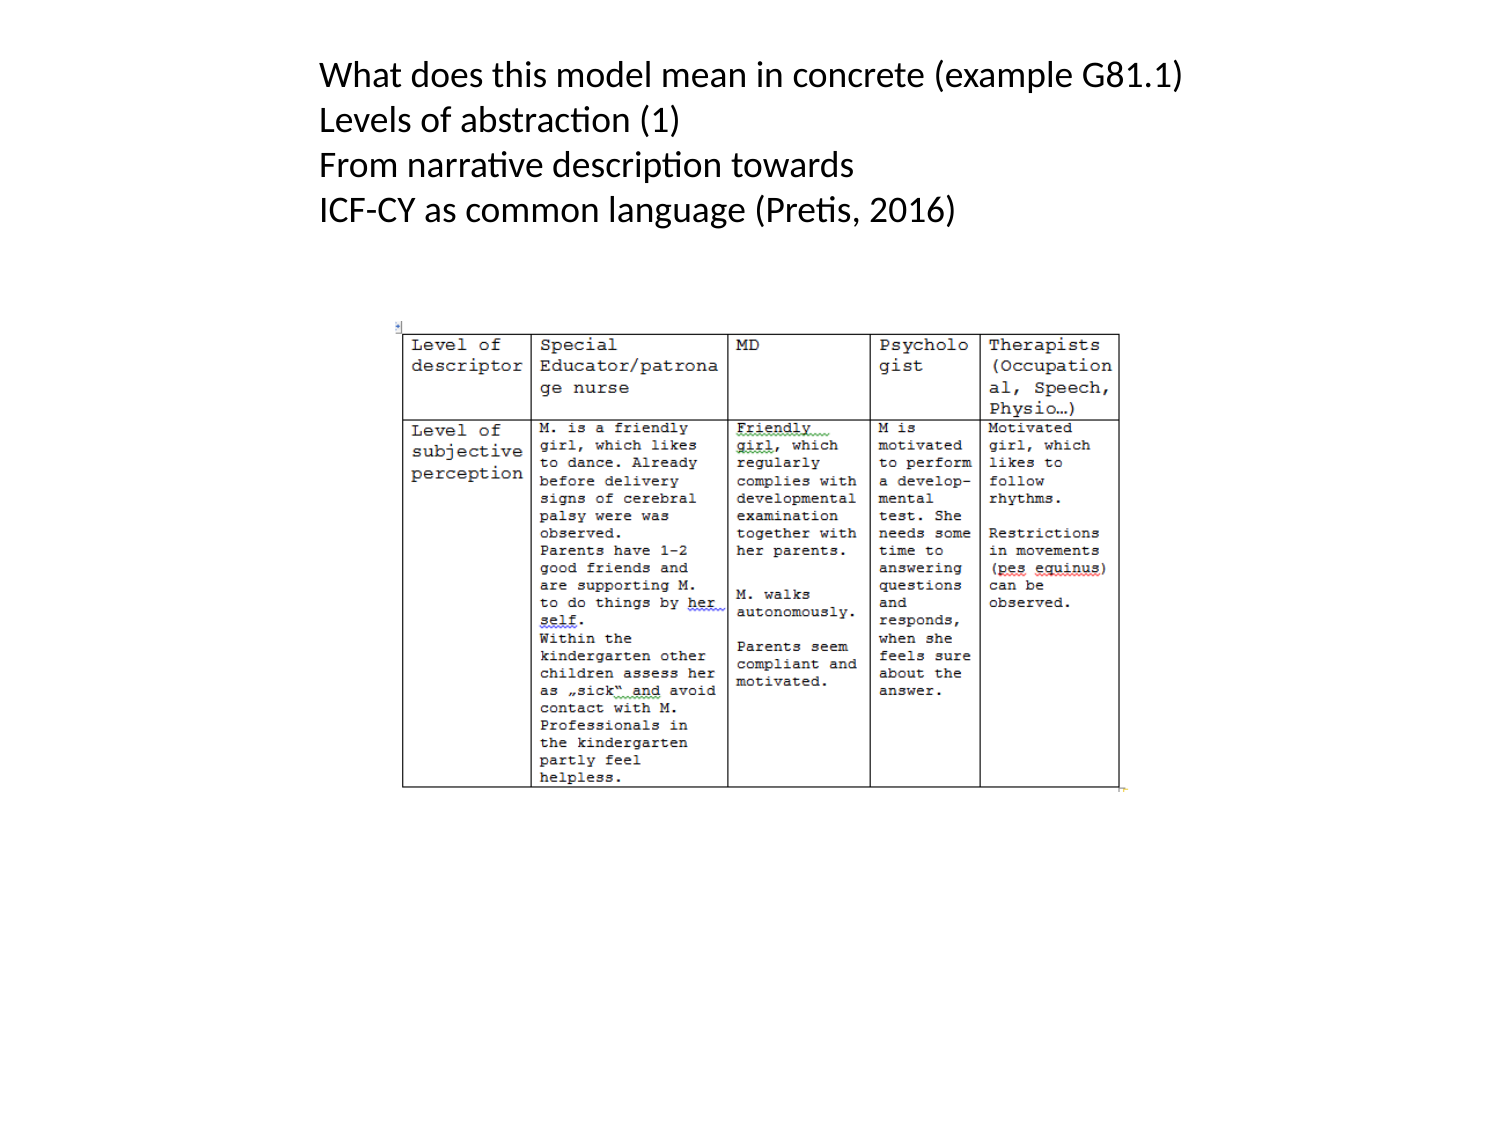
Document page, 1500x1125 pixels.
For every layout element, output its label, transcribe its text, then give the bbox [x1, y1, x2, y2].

picture [395, 321, 1129, 792]
text_box What does this model mean in concrete (example G81.1) Levels of abstraction (1) From narrative description towards ICF-CY as common language (Pretis, 2016) [304, 42, 1210, 240]
